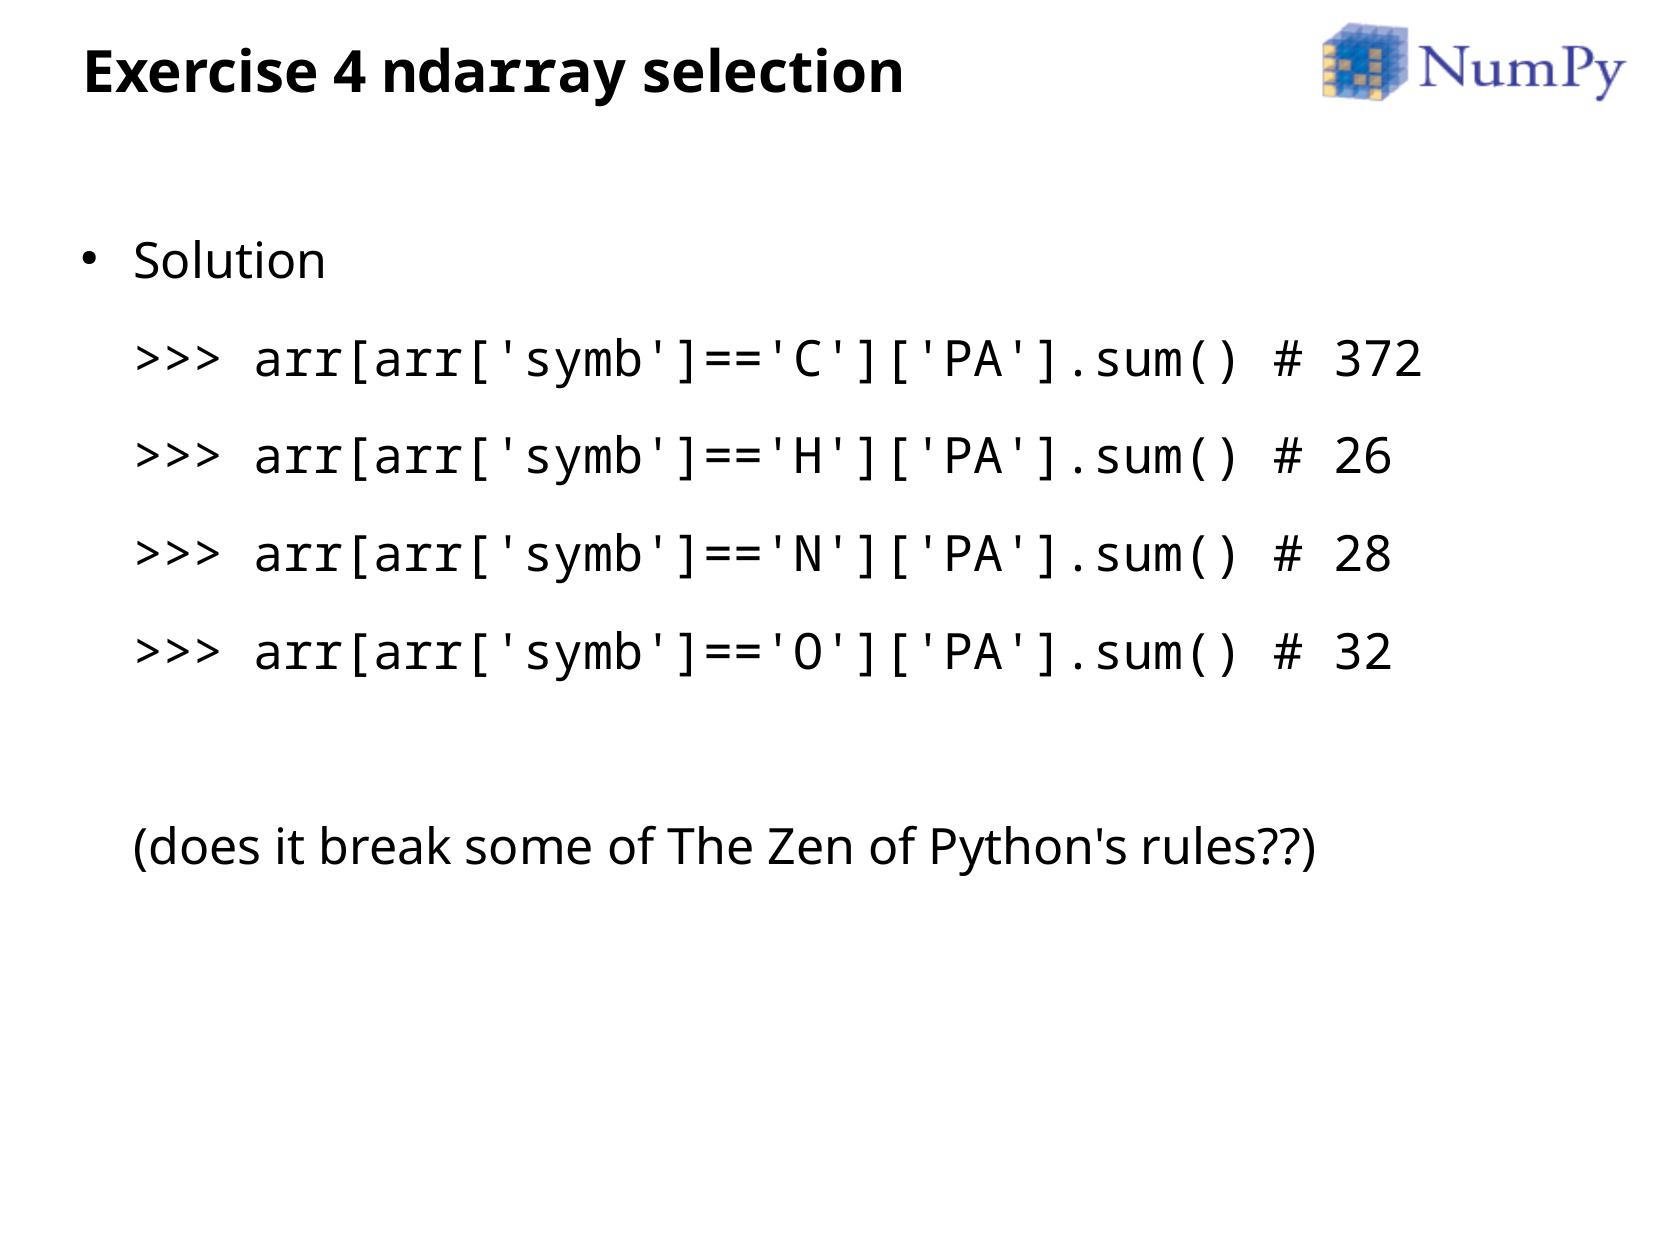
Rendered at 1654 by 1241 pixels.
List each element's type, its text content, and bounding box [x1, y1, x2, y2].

list Solution >>> arr[arr['symb']=='C']['PA'].sum() # 372 >>> arr[arr['symb']=='H']['PA'].sum() # 26 >>> arr[arr['symb']=='N']['PA'].sum() # 28 >>> arr[arr['symb']=='O']['PA'].sum() # 32 (does it break some of The Zen of Python's rules??) [62, 225, 1606, 1211]
picture [1302, 13, 1635, 113]
title Exercise 4 ndarray selection [82, 15, 1571, 125]
